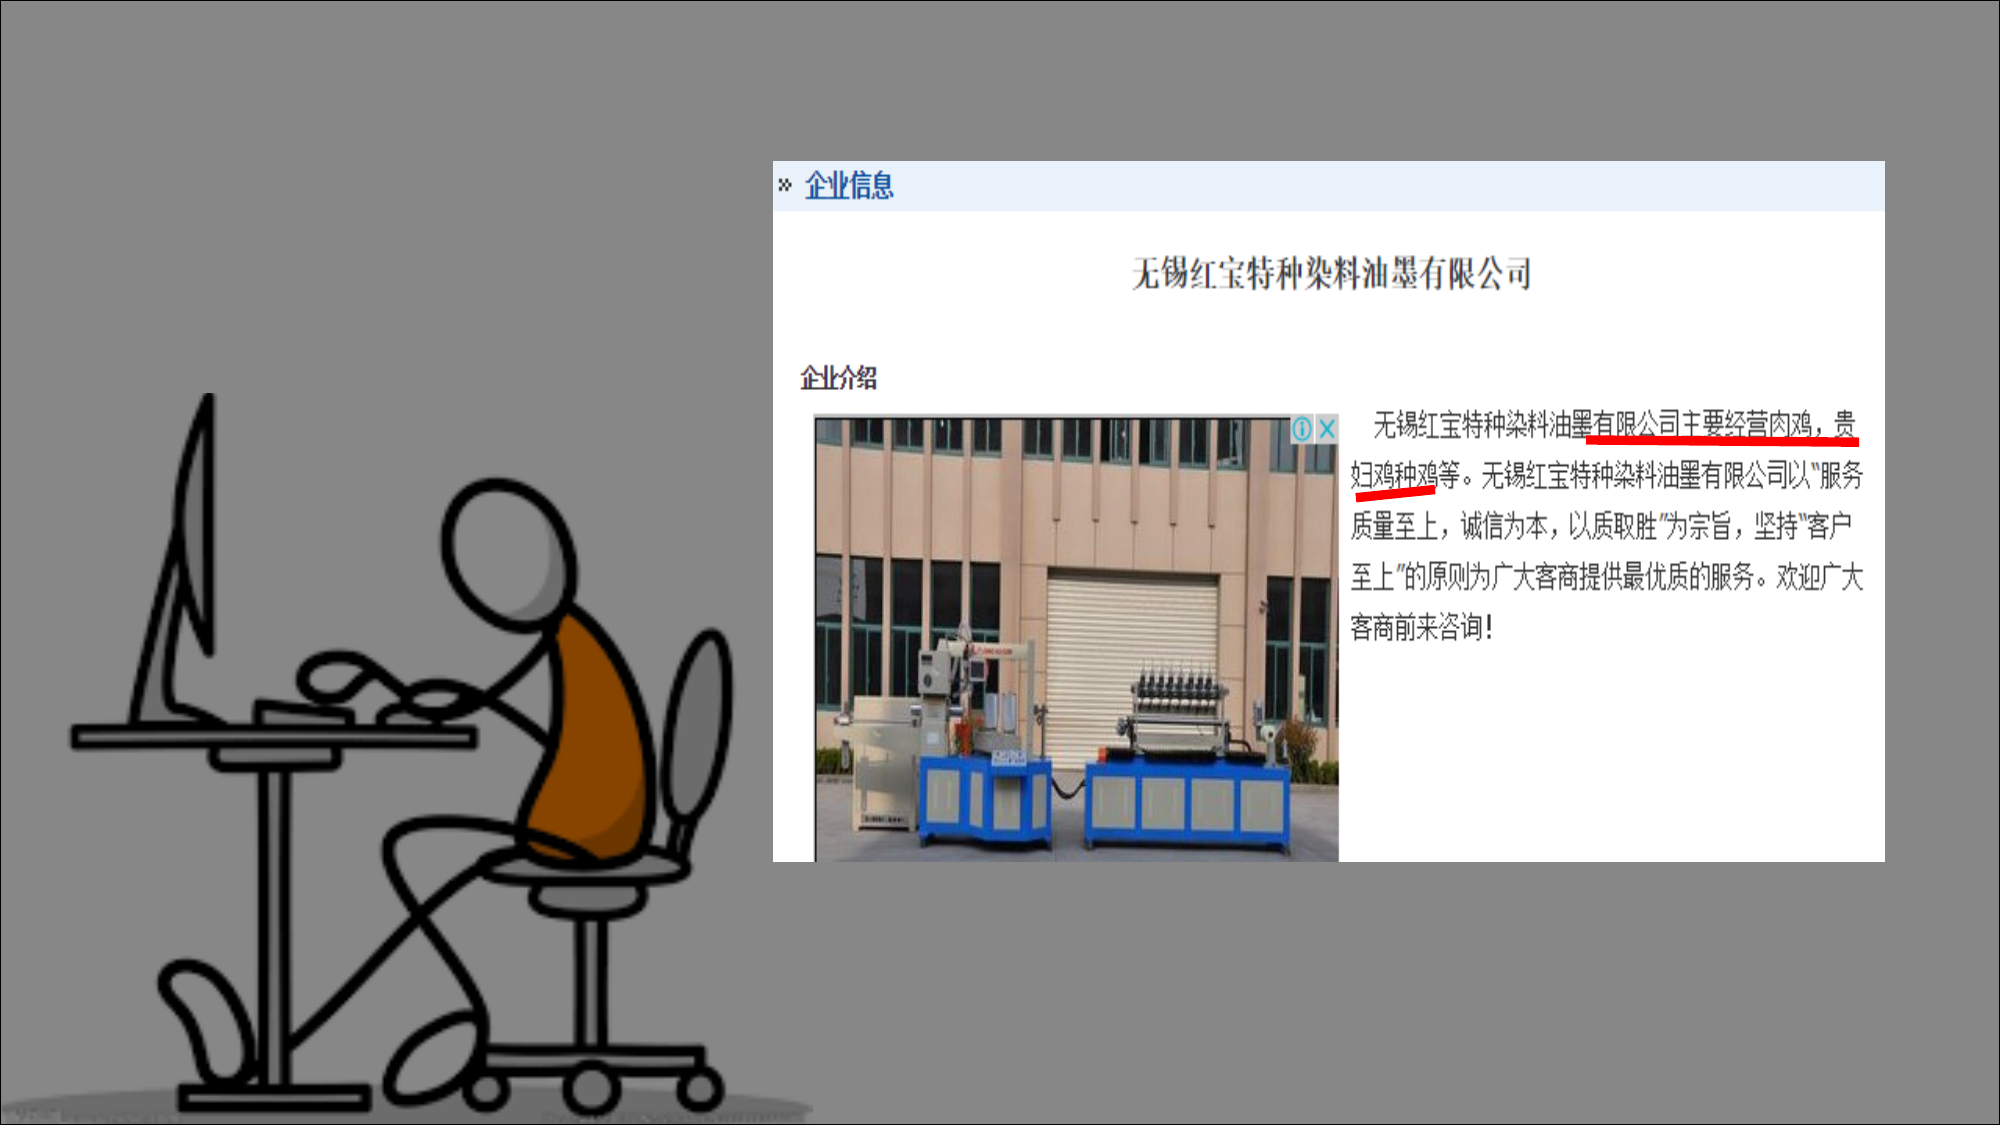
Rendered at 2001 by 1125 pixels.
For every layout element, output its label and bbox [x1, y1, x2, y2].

picture [773, 161, 1885, 862]
text_box [0, 0, 2000, 1125]
